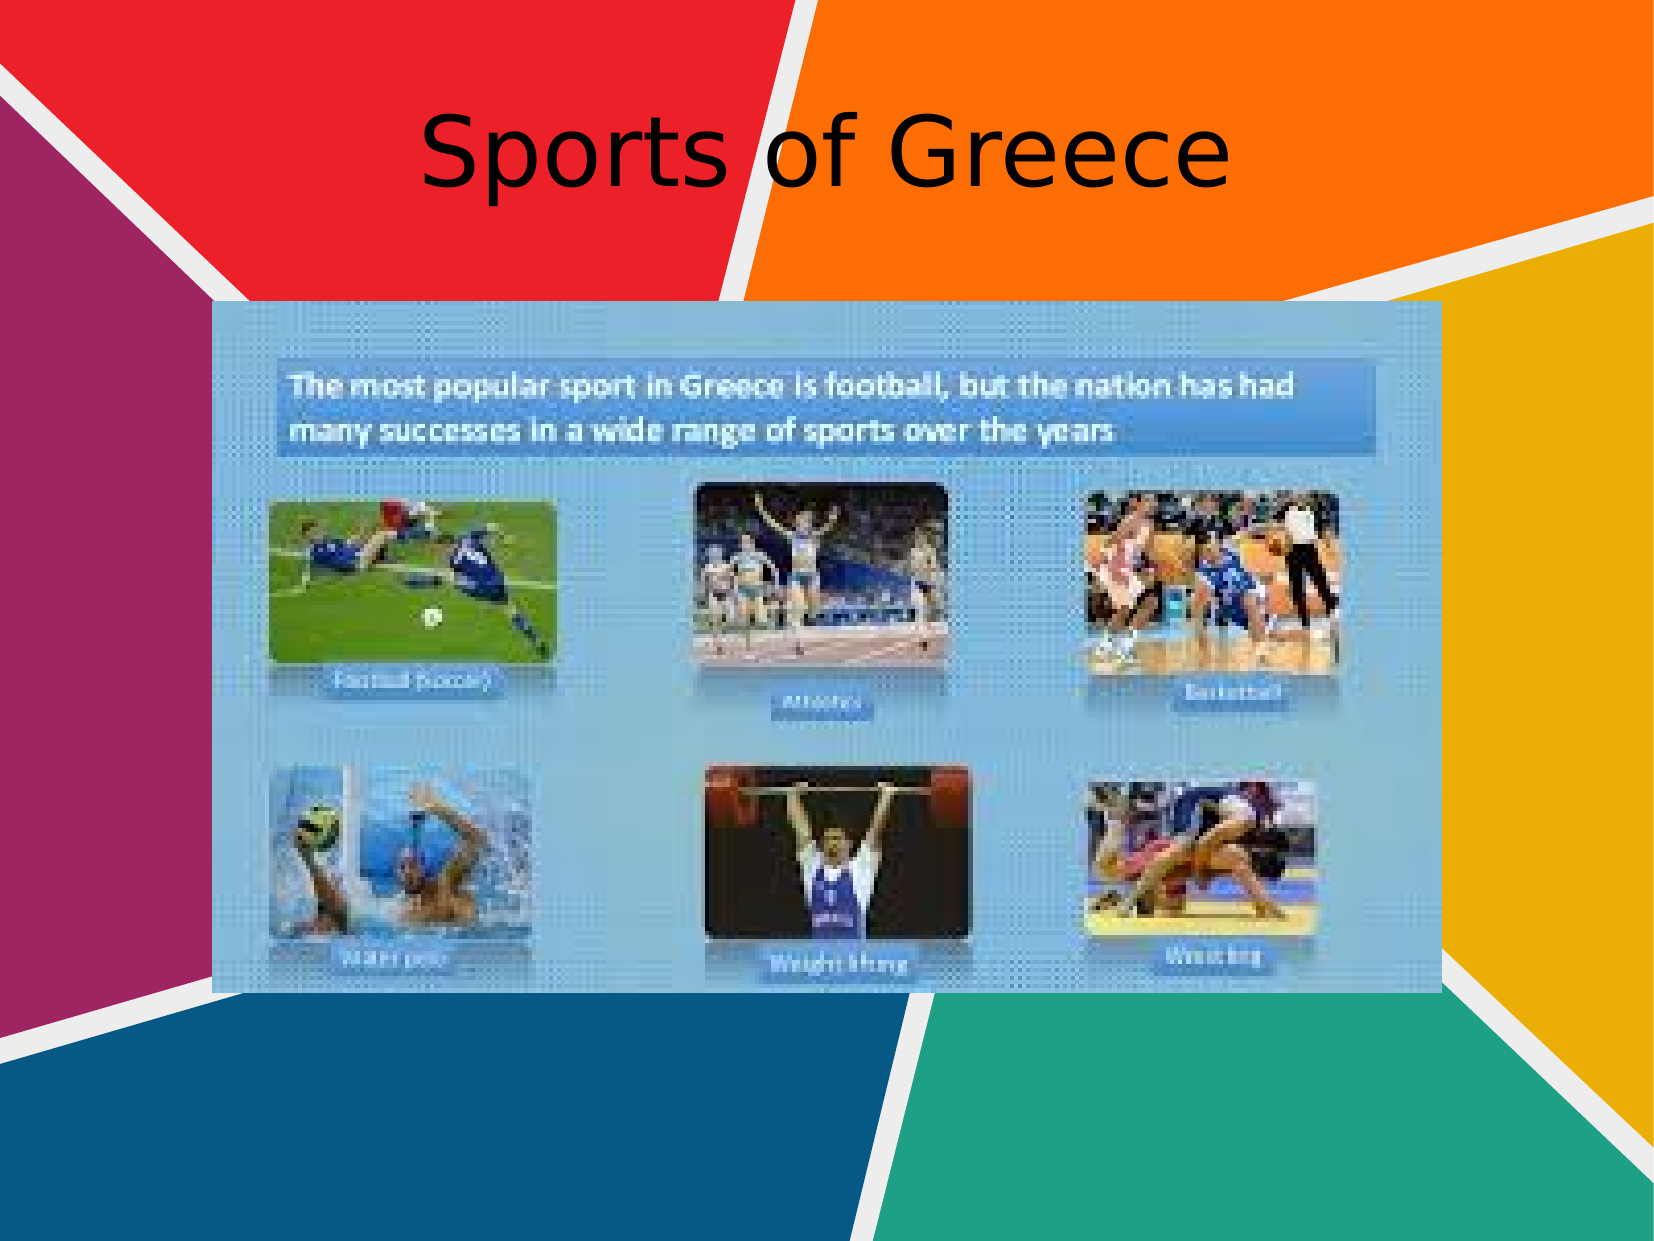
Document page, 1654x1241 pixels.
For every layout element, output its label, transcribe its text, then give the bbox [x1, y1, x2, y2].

title Sports of Greece [82, 49, 1571, 257]
picture [212, 301, 1442, 993]
